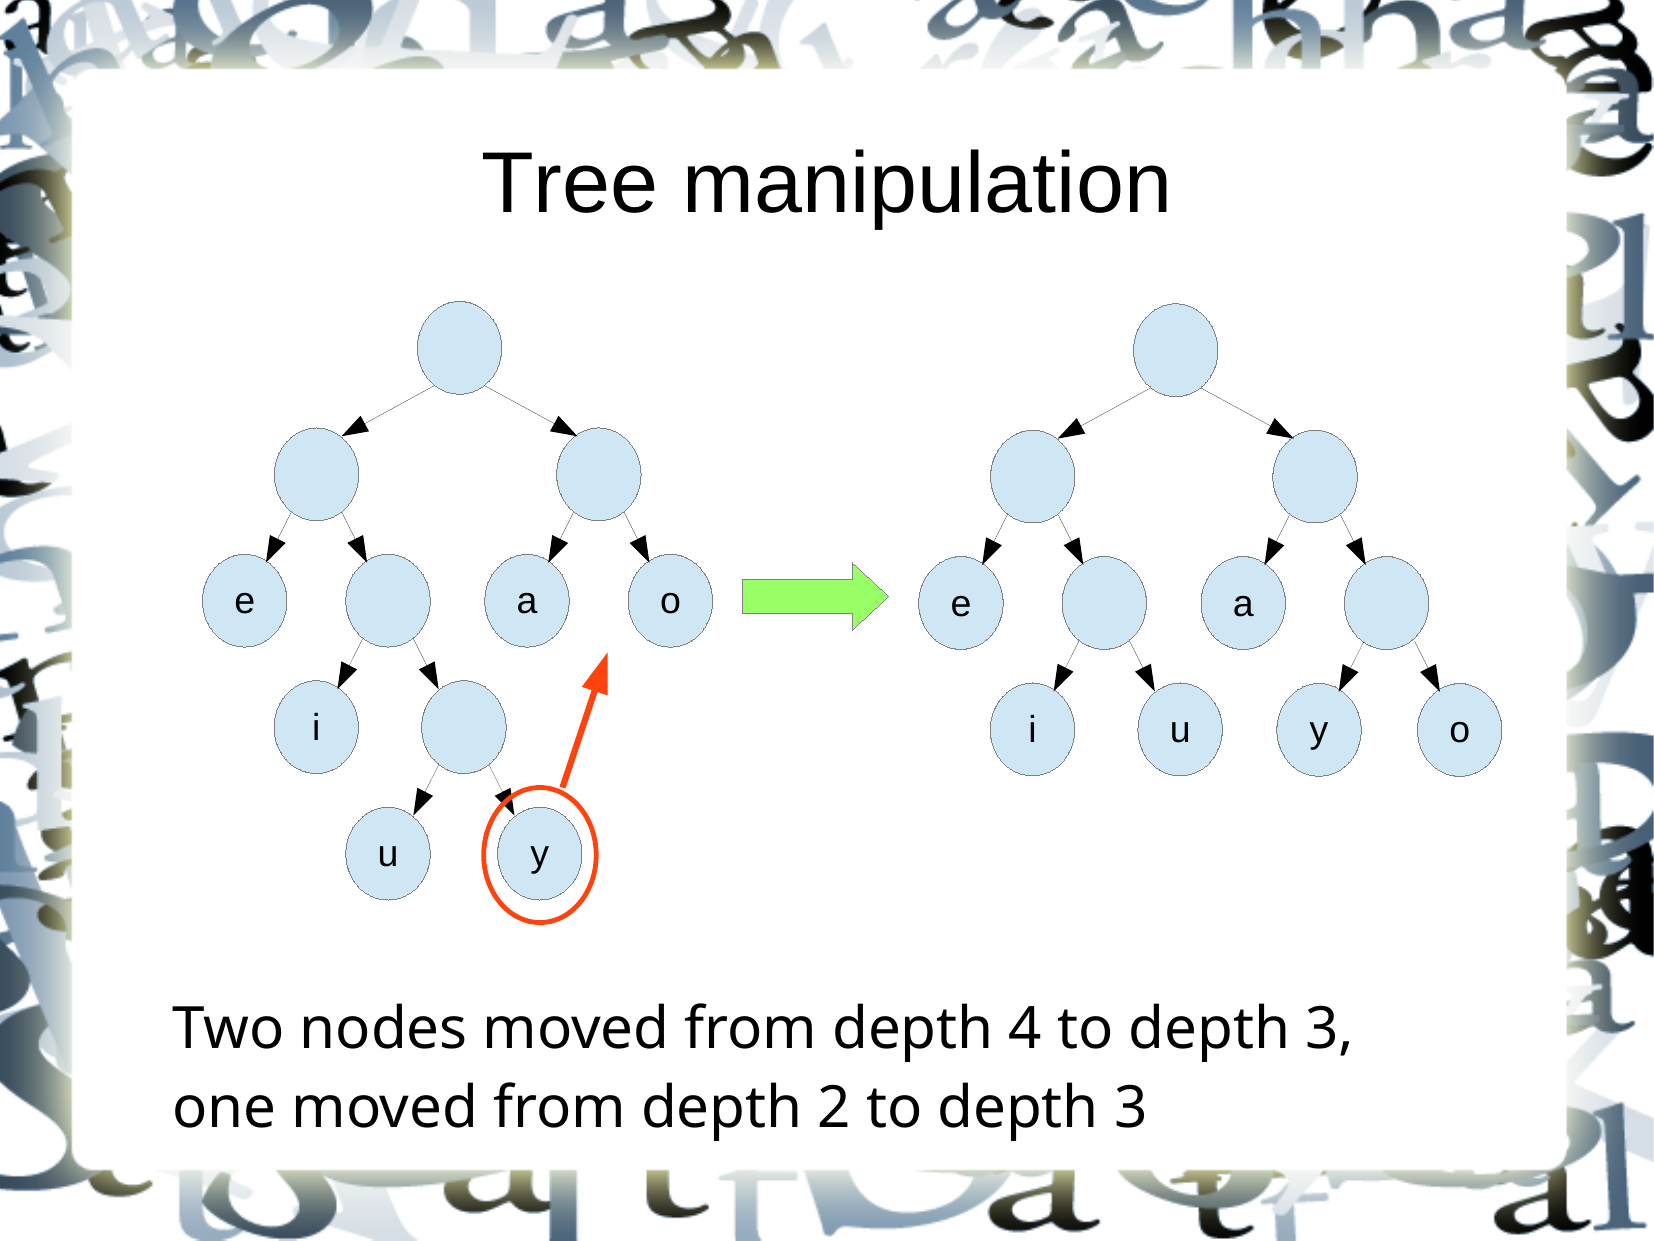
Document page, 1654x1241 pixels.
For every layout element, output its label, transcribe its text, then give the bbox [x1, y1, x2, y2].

text_box a [484, 554, 570, 648]
text_box [1272, 430, 1358, 523]
text_box o [1417, 683, 1502, 777]
picture [0, 0, 1654, 1241]
text_box [556, 427, 642, 521]
text_box [1344, 556, 1429, 650]
text_box Two nodes moved from depth 4 to depth 3, one moved from depth 2 to depth 3 [157, 978, 1472, 1132]
text_box [421, 680, 507, 774]
text_box [990, 430, 1075, 523]
text_box i [990, 682, 1075, 776]
text_box [742, 562, 889, 631]
text_box u [1137, 682, 1223, 776]
title Tree manipulation [82, 78, 1571, 287]
text_box [1133, 303, 1218, 397]
text_box [417, 301, 502, 395]
text_box y [1276, 683, 1362, 777]
text_box o [628, 554, 713, 648]
text_box [274, 427, 359, 521]
text_box e [202, 554, 287, 648]
text_box y [497, 807, 582, 901]
text_box u [345, 807, 431, 901]
text_box [1062, 556, 1147, 650]
text_box a [1201, 556, 1286, 650]
text_box i [274, 680, 359, 774]
text_box e [918, 556, 1004, 650]
text_box [345, 554, 431, 648]
